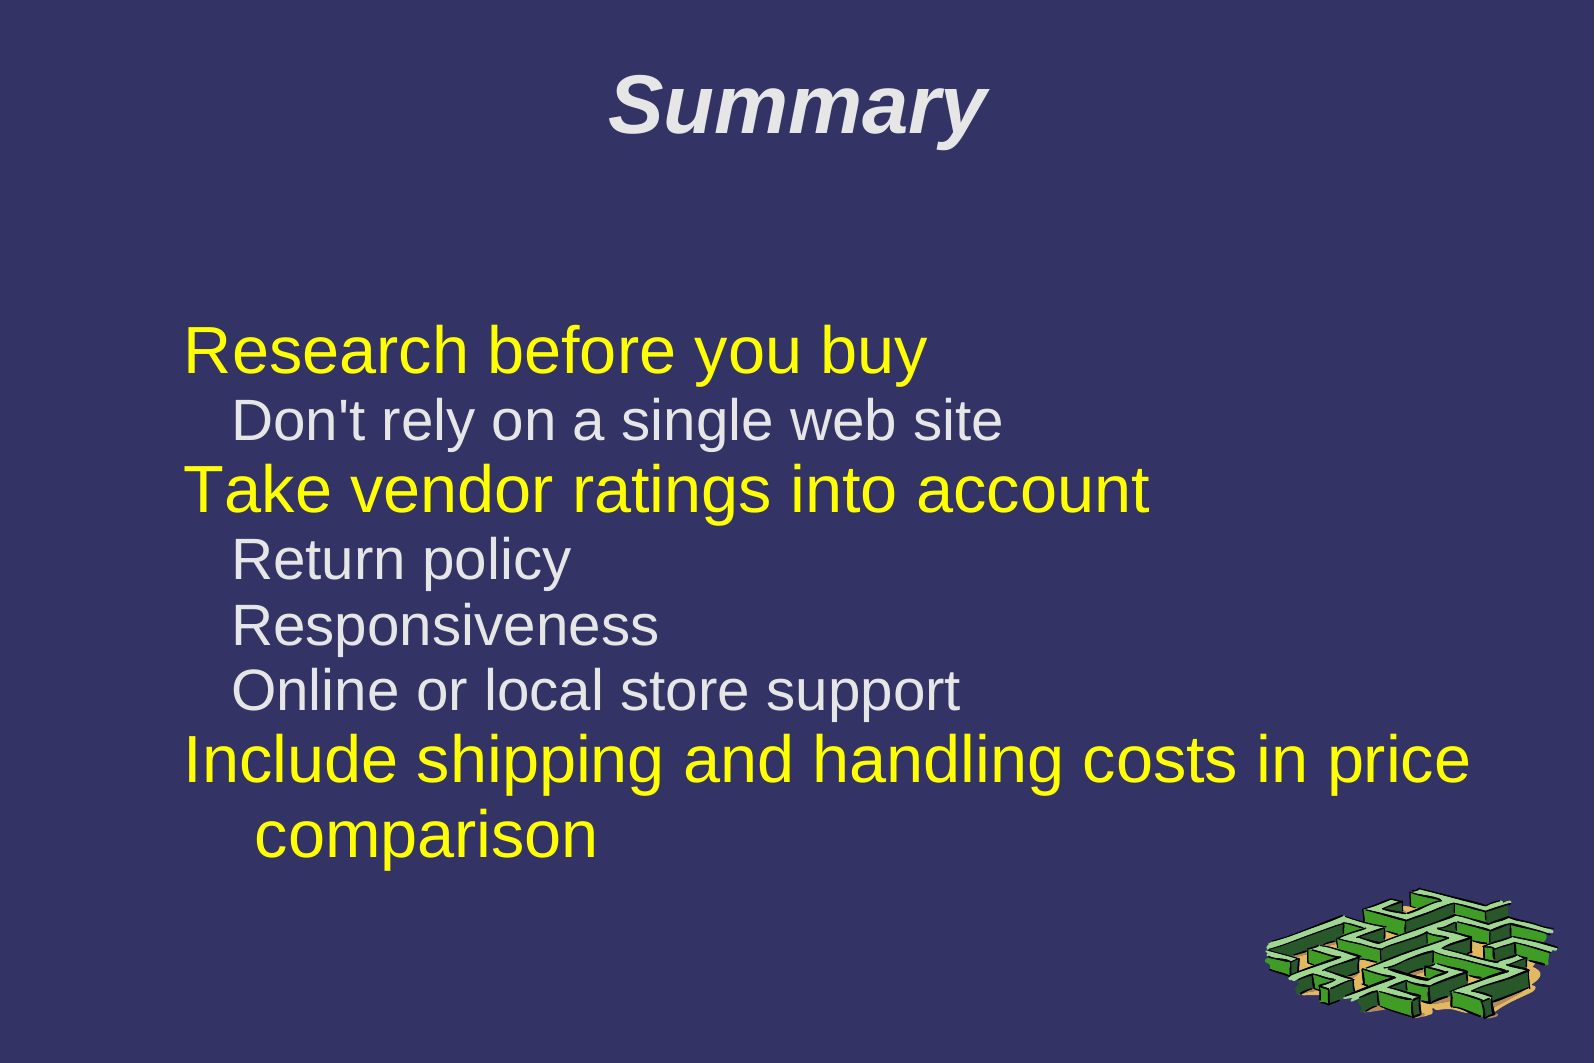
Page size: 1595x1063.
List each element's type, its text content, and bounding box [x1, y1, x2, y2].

list Research before you buy Don't rely on a single web site Take vendor ratings into account Return policy Responsiveness Online or local store support Include shipping and handling costs in price comparison [172, 312, 1514, 983]
title Summary [117, 16, 1479, 194]
